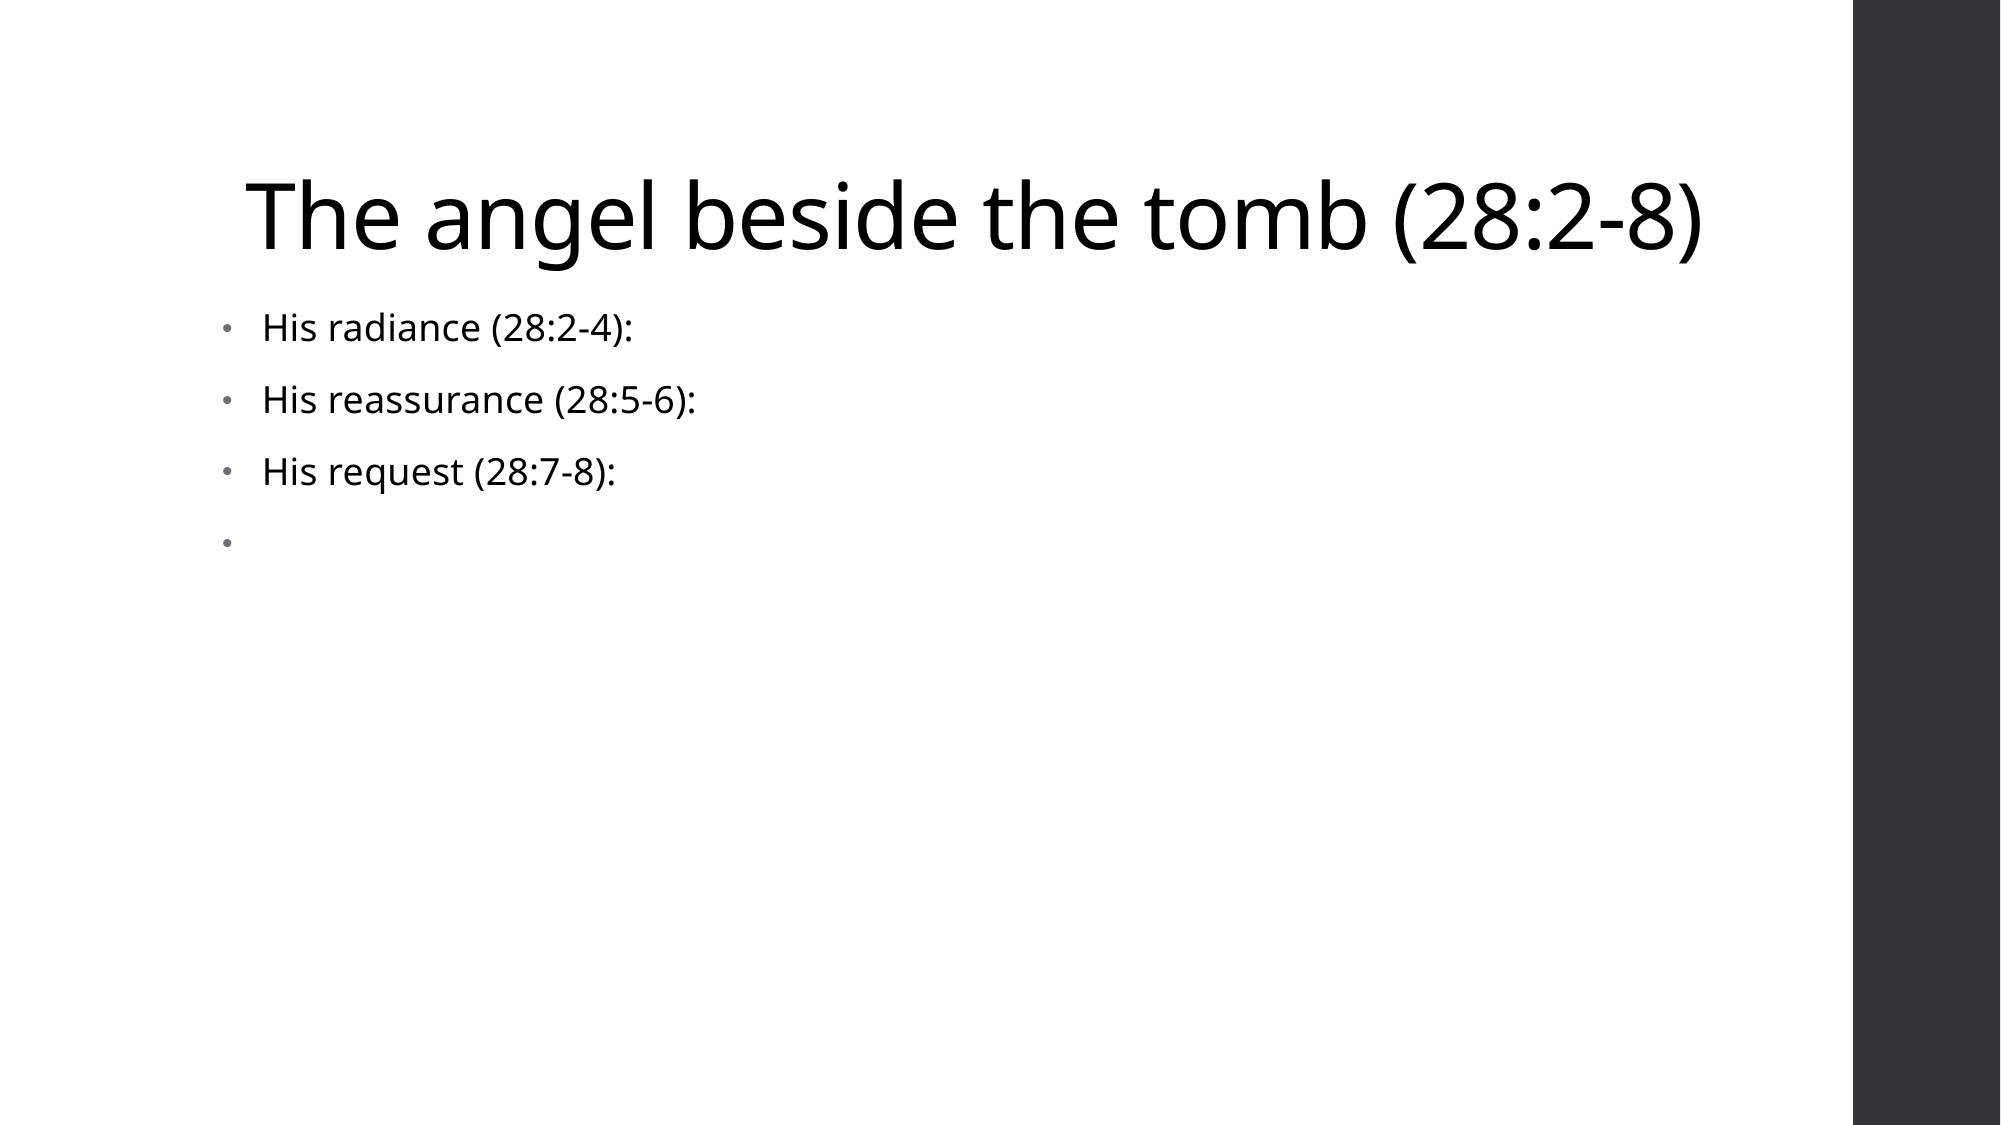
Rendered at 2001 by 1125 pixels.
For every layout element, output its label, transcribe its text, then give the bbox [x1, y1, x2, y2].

title The angel beside the tomb (28:2-8) [206, 60, 1797, 278]
list His radiance (28:2-4): His reassurance (28:5-6): His request (28:7-8): [206, 299, 1617, 1014]
